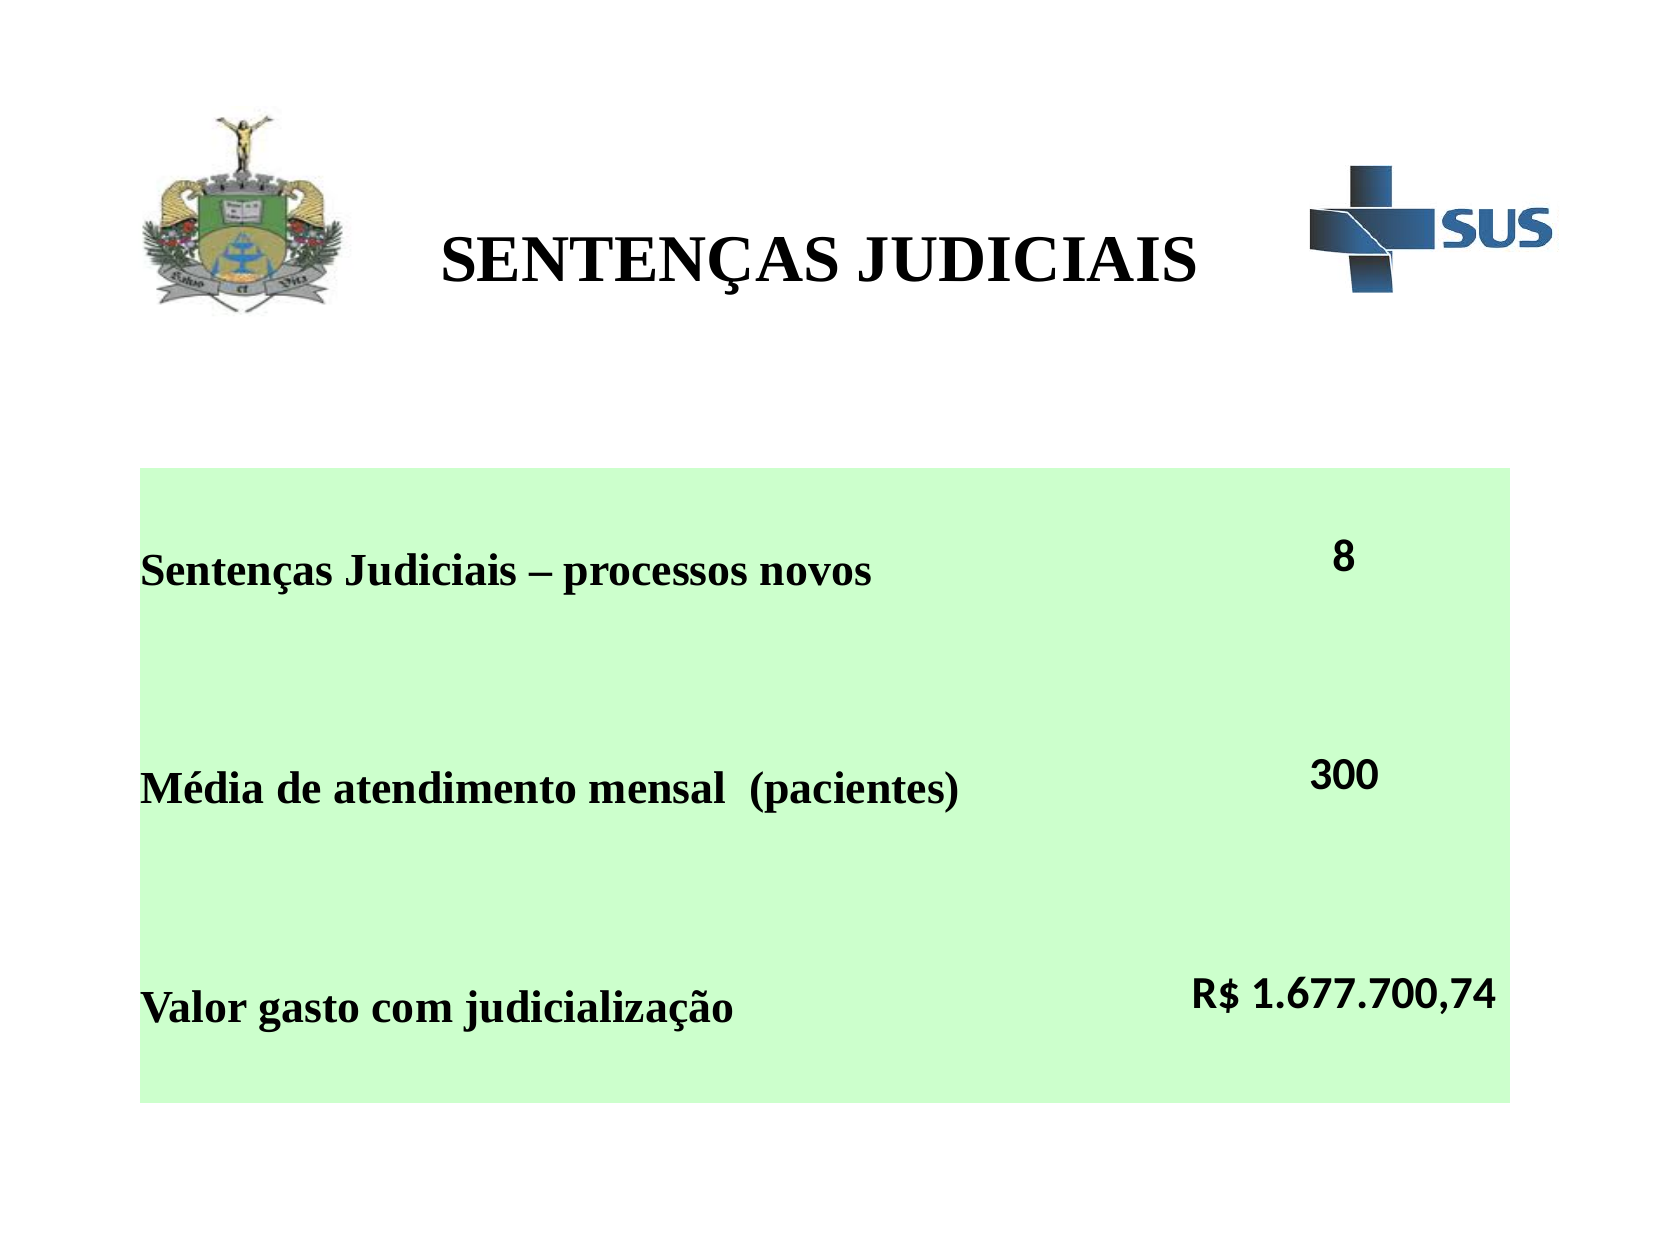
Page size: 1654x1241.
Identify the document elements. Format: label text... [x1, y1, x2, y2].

table_cell R$ 1.677.700,74 [1178, 906, 1510, 1103]
table_header 8 [1178, 468, 1510, 687]
table_cell Valor gasto com judicialização [140, 906, 1178, 1103]
picture [1309, 165, 1560, 293]
text_box SENTENÇAS JUDICIAIS [425, 177, 1241, 284]
table_cell 300 [1178, 687, 1510, 906]
picture [129, 106, 355, 331]
table_cell Média de atendimento mensal (pacientes) [140, 687, 1178, 906]
table_header Sentenças Judiciais – processos novos [140, 468, 1178, 687]
